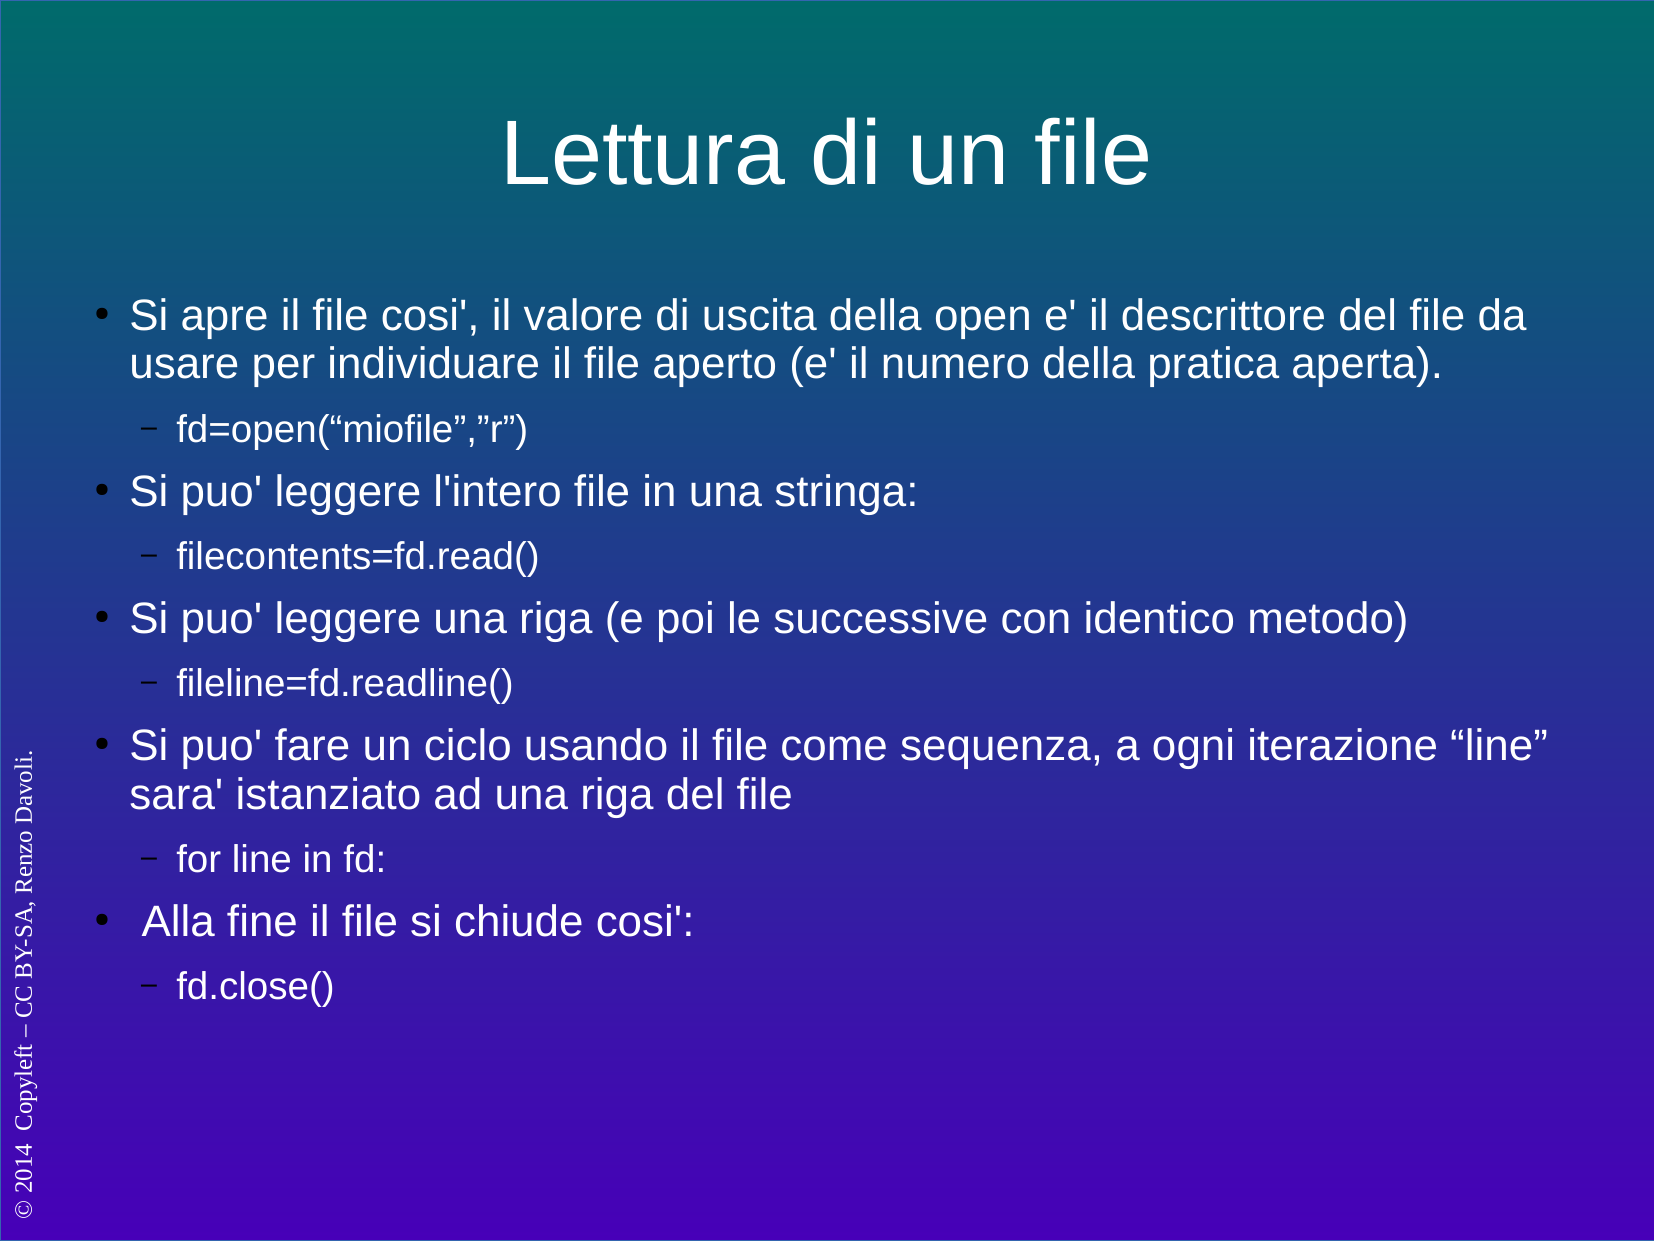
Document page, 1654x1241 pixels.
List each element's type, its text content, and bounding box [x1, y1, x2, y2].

title Lettura di un file [82, 49, 1571, 257]
list Si apre il file cosi', il valore di uscita della open e' il descrittore del file da usare per individuare il file aperto (e' il numero della pratica aperta). fd=open(“miofile”,”r”) Si puo' leggere l'intero file in una stringa: filecontents=fd.read() Si puo' leggere una riga (e poi le successive con identico metodo) fileline=fd.readline() Si puo' fare un ciclo usando il file come sequenza, a ogni iterazione “line” sara' istanziato ad una riga del file for line in fd: Alla fine il file si chiude cosi': fd.close() [82, 290, 1571, 1010]
